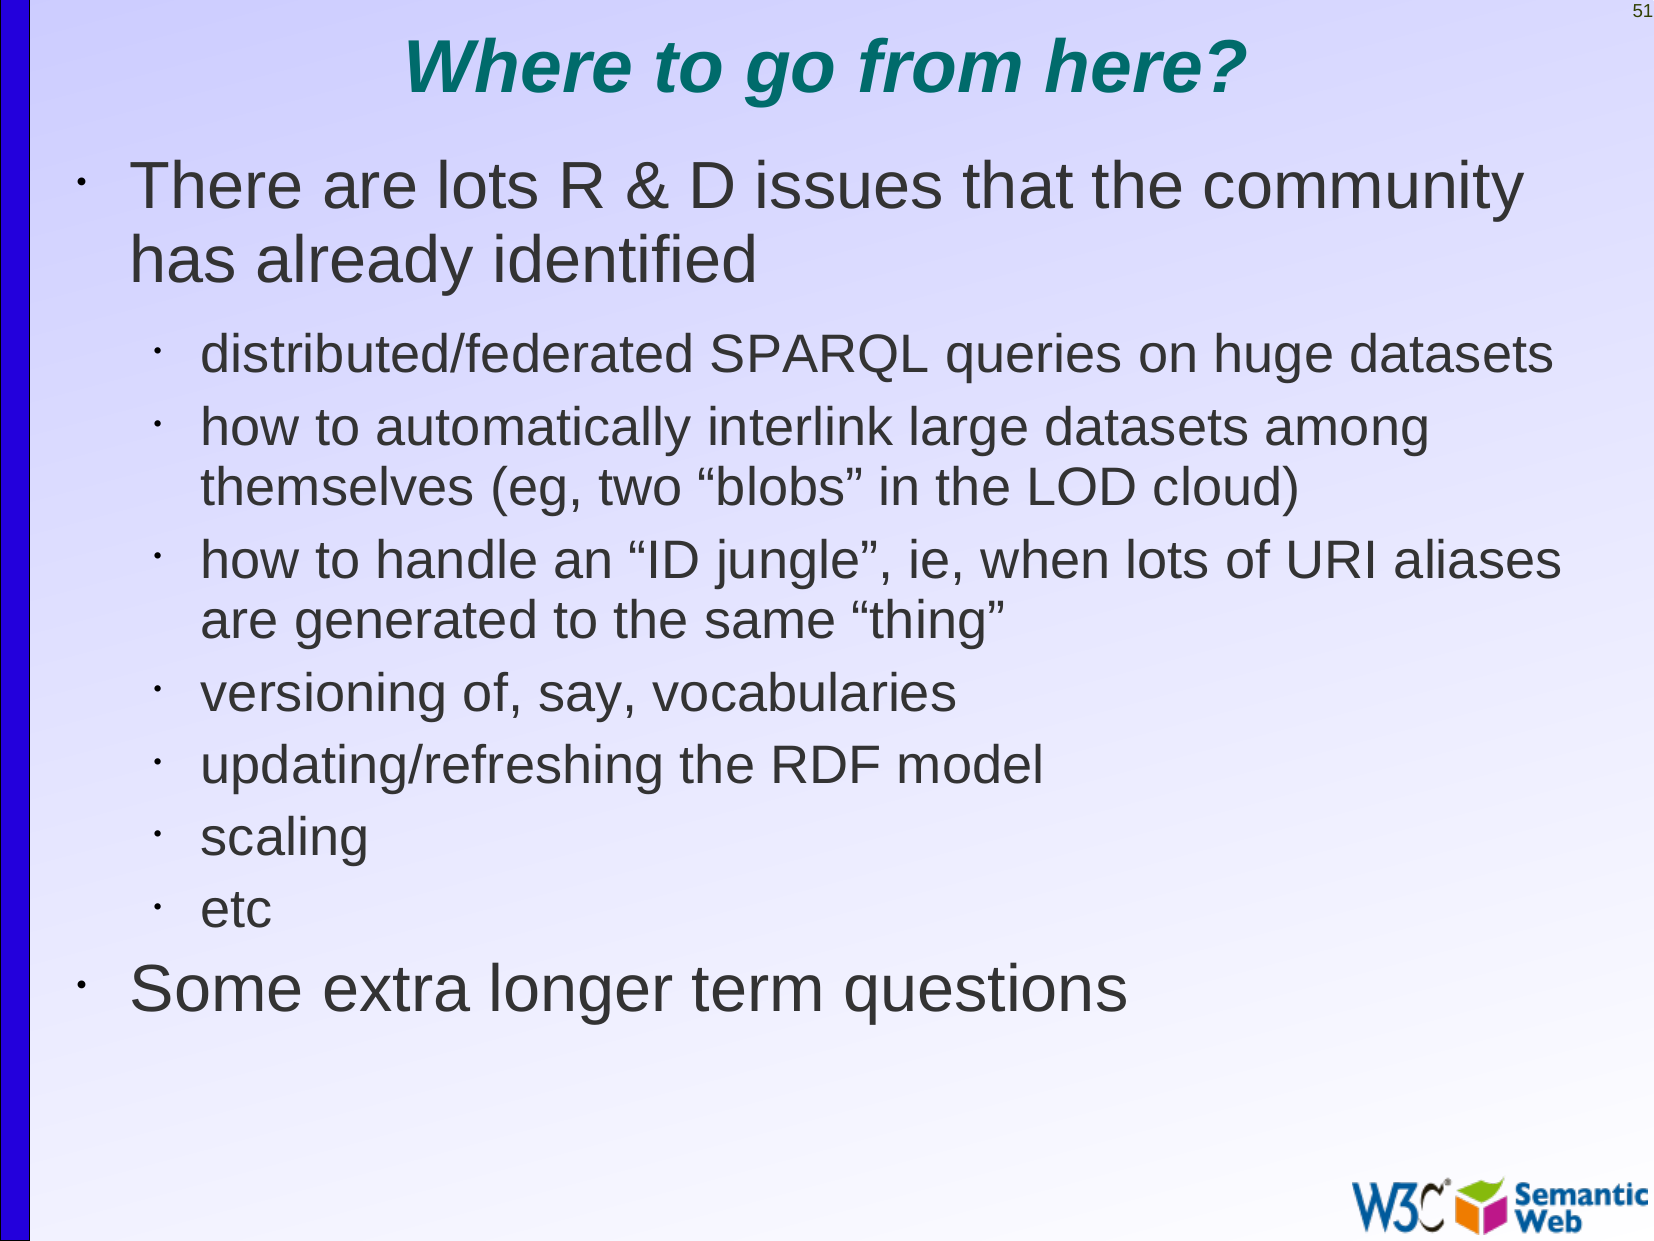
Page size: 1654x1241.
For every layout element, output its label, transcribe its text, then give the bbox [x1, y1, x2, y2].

title Where to go from here? [0, 5, 1654, 125]
list There are lots R & D issues that the community has already identified distributed/federated SPARQL queries on huge datasets how to automatically interlink large datasets among themselves (eg, two “blobs” in the LOD cloud) how to handle an “ID jungle”, ie, when lots of URI aliases are generated to the same “thing” versioning of, say, vocabularies updating/refreshing the RDF model scaling etc Some extra longer term questions [59, 147, 1642, 1134]
picture [1352, 1175, 1648, 1235]
